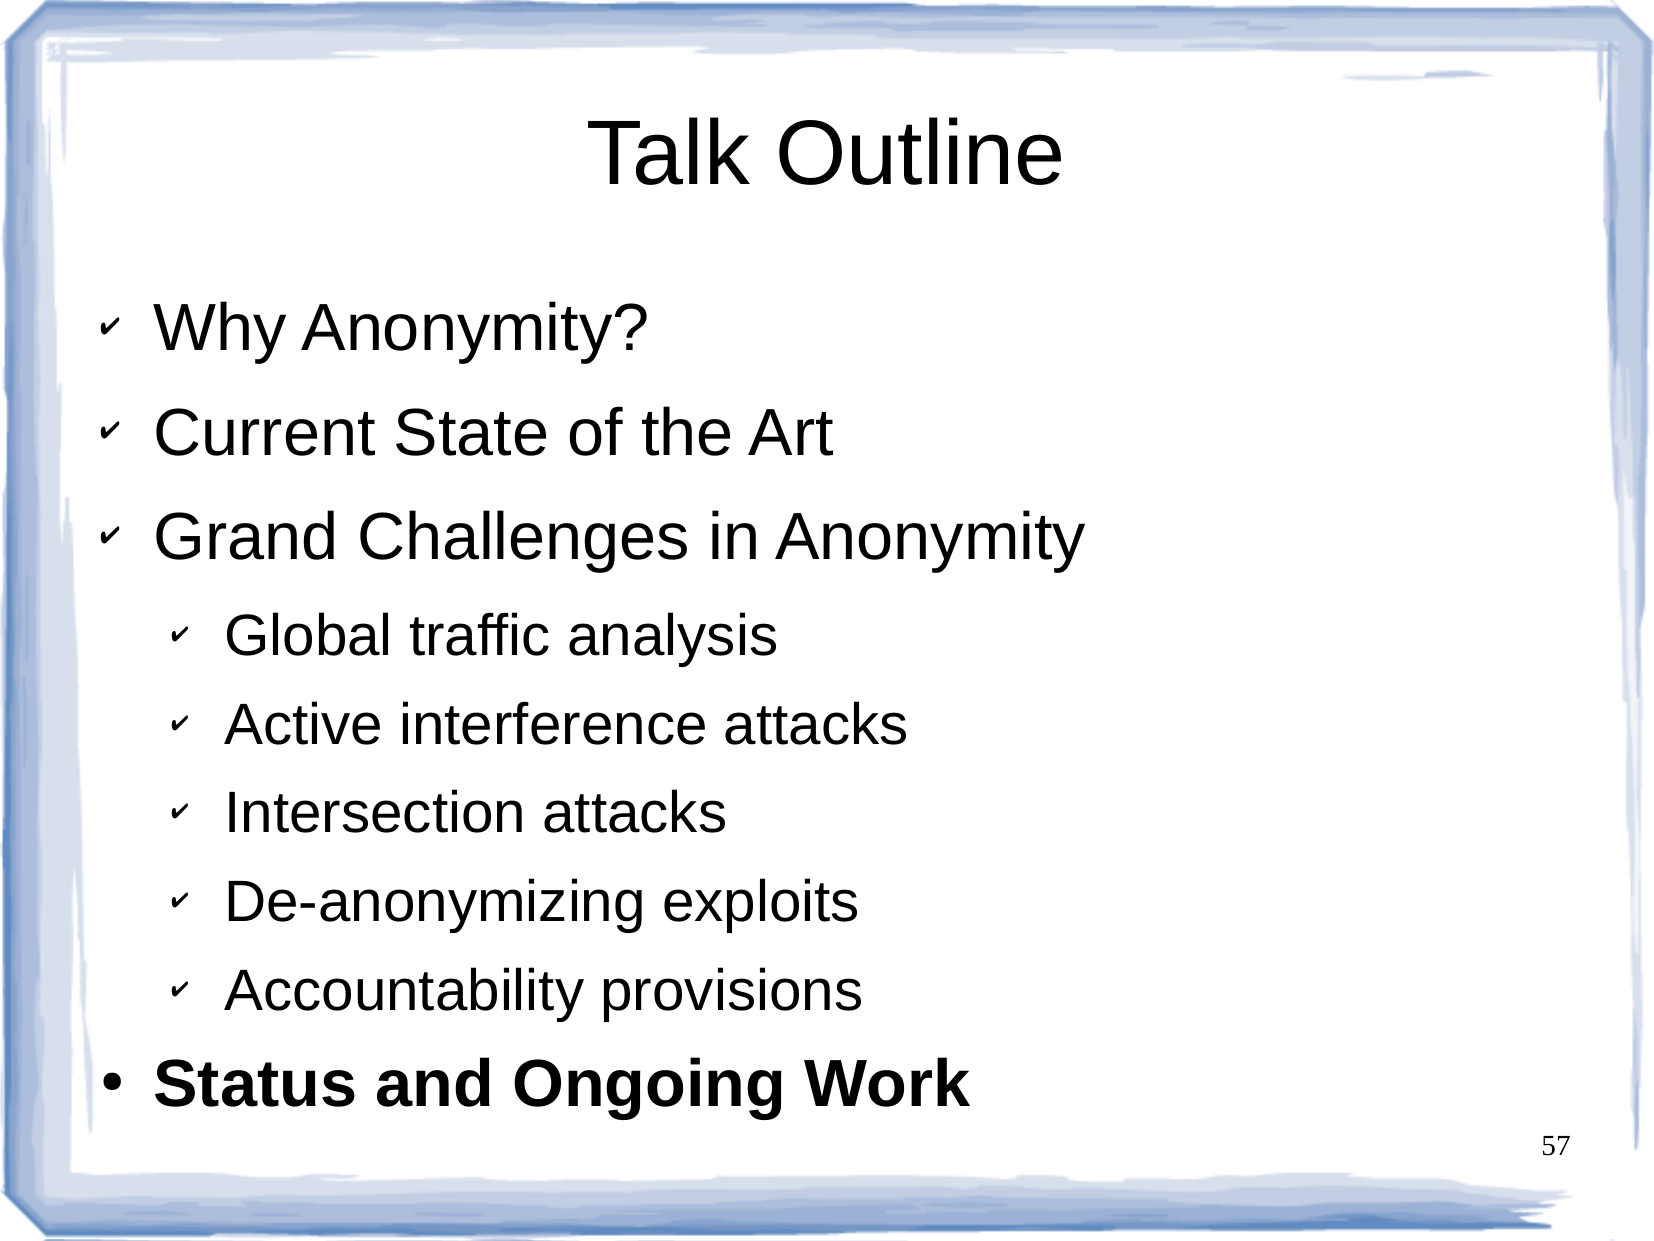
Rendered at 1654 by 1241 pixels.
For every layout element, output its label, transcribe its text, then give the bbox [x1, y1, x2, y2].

list Why Anonymity? Current State of the Art Grand Challenges in Anonymity Global traffic analysis Active interference attacks Intersection attacks De-anonymizing exploits Accountability provisions Status and Ongoing Work [82, 290, 1571, 1120]
title Talk Outline [82, 49, 1571, 257]
picture [0, 0, 1654, 1241]
